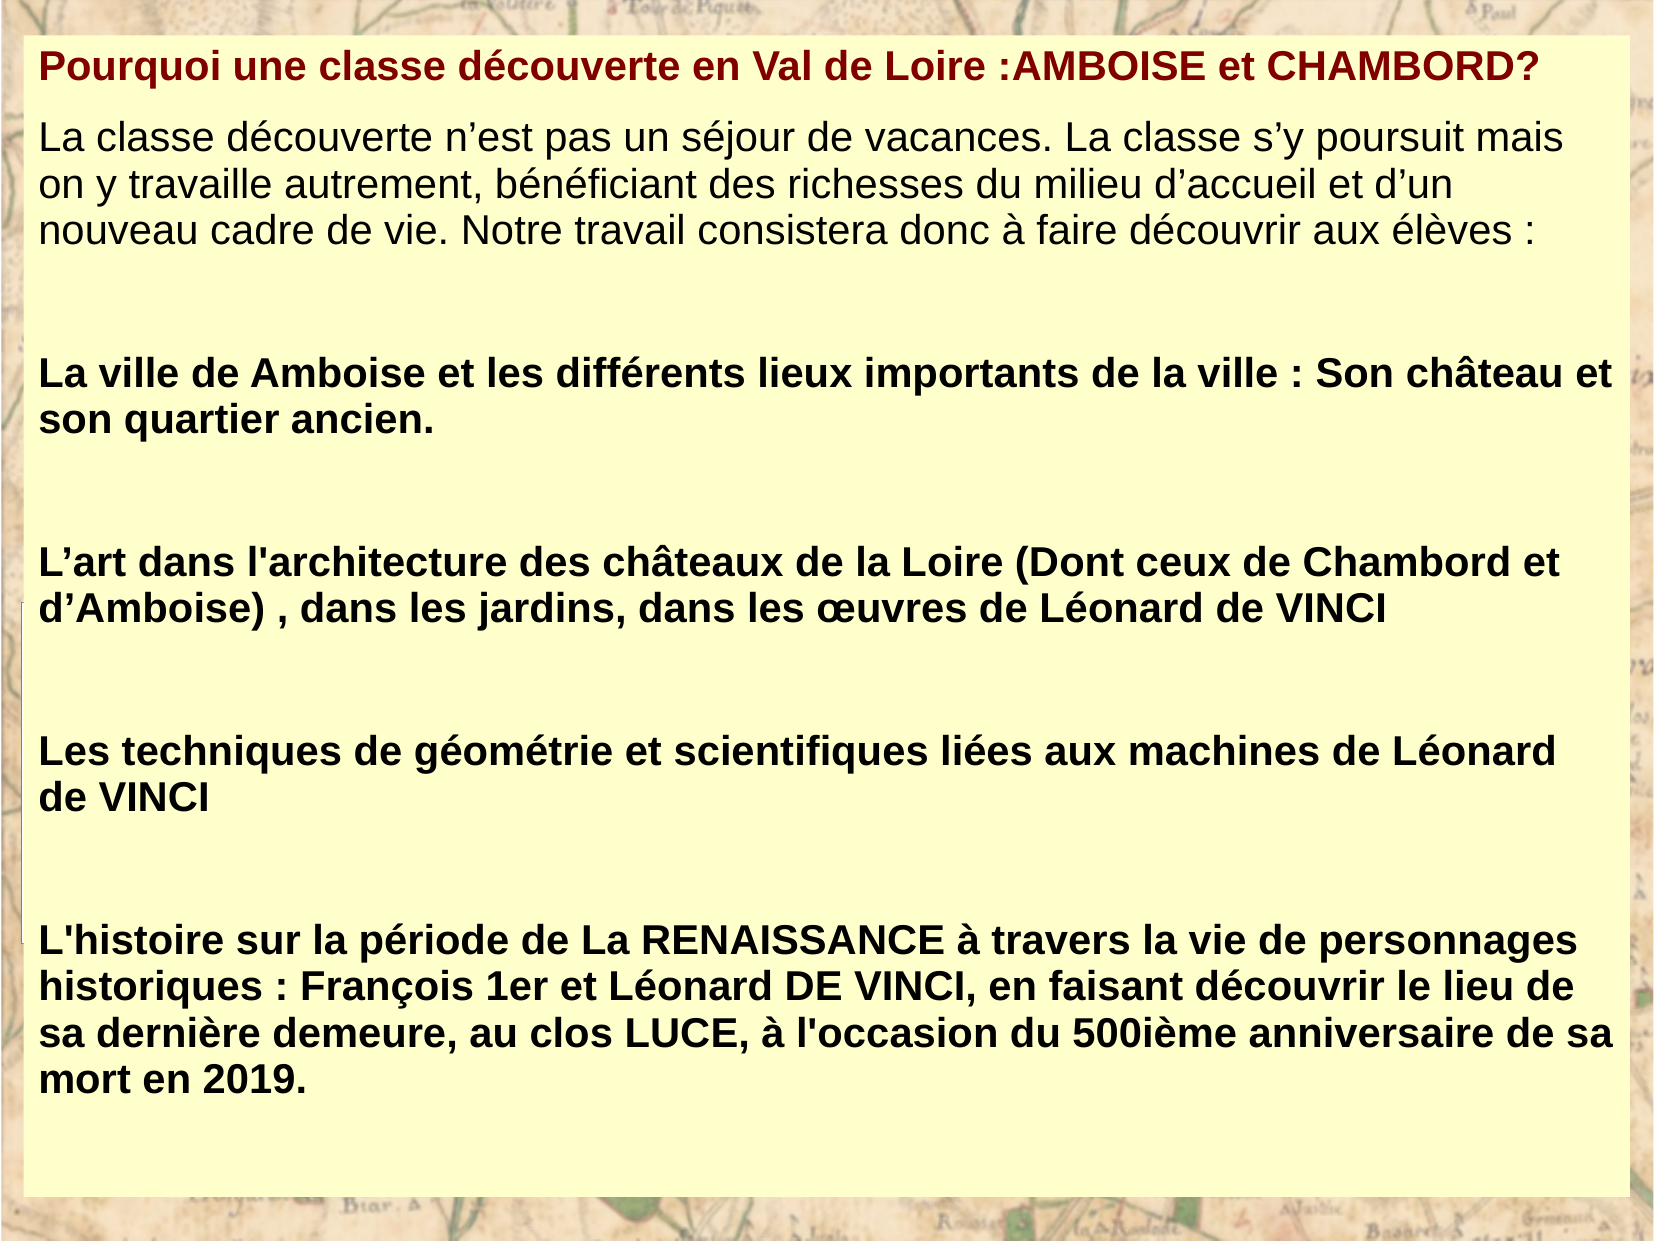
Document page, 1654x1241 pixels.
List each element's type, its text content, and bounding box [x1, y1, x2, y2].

picture [0, 0, 1654, 1241]
text_box Pourquoi une classe découverte en Val de Loire :AMBOISE et CHAMBORD? La classe découverte n’est pas un séjour de vacances. La classe s’y poursuit mais on y travaille autrement, bénéficiant des richesses du milieu d’accueil et d’un nouveau cadre de vie. Notre travail consistera donc à faire découvrir aux élèves : La ville de Amboise et les différents lieux importants de la ville : Son château et son quartier ancien. L’art dans l'architecture des châteaux de la Loire (Dont ceux de Chambord et d’Amboise) , dans les jardins, dans les œuvres de Léonard de VINCI Les techniques de géométrie et scientifiques liées aux machines de Léonard de VINCI L'histoire sur la période de La RENAISSANCE à travers la vie de personnages historiques : François 1er et Léonard DE VINCI, en faisant découvrir le lieu de sa dernière demeure, au clos LUCE, à l'occasion du 500ième anniversaire de sa mort en 2019. [23, 35, 1630, 1197]
